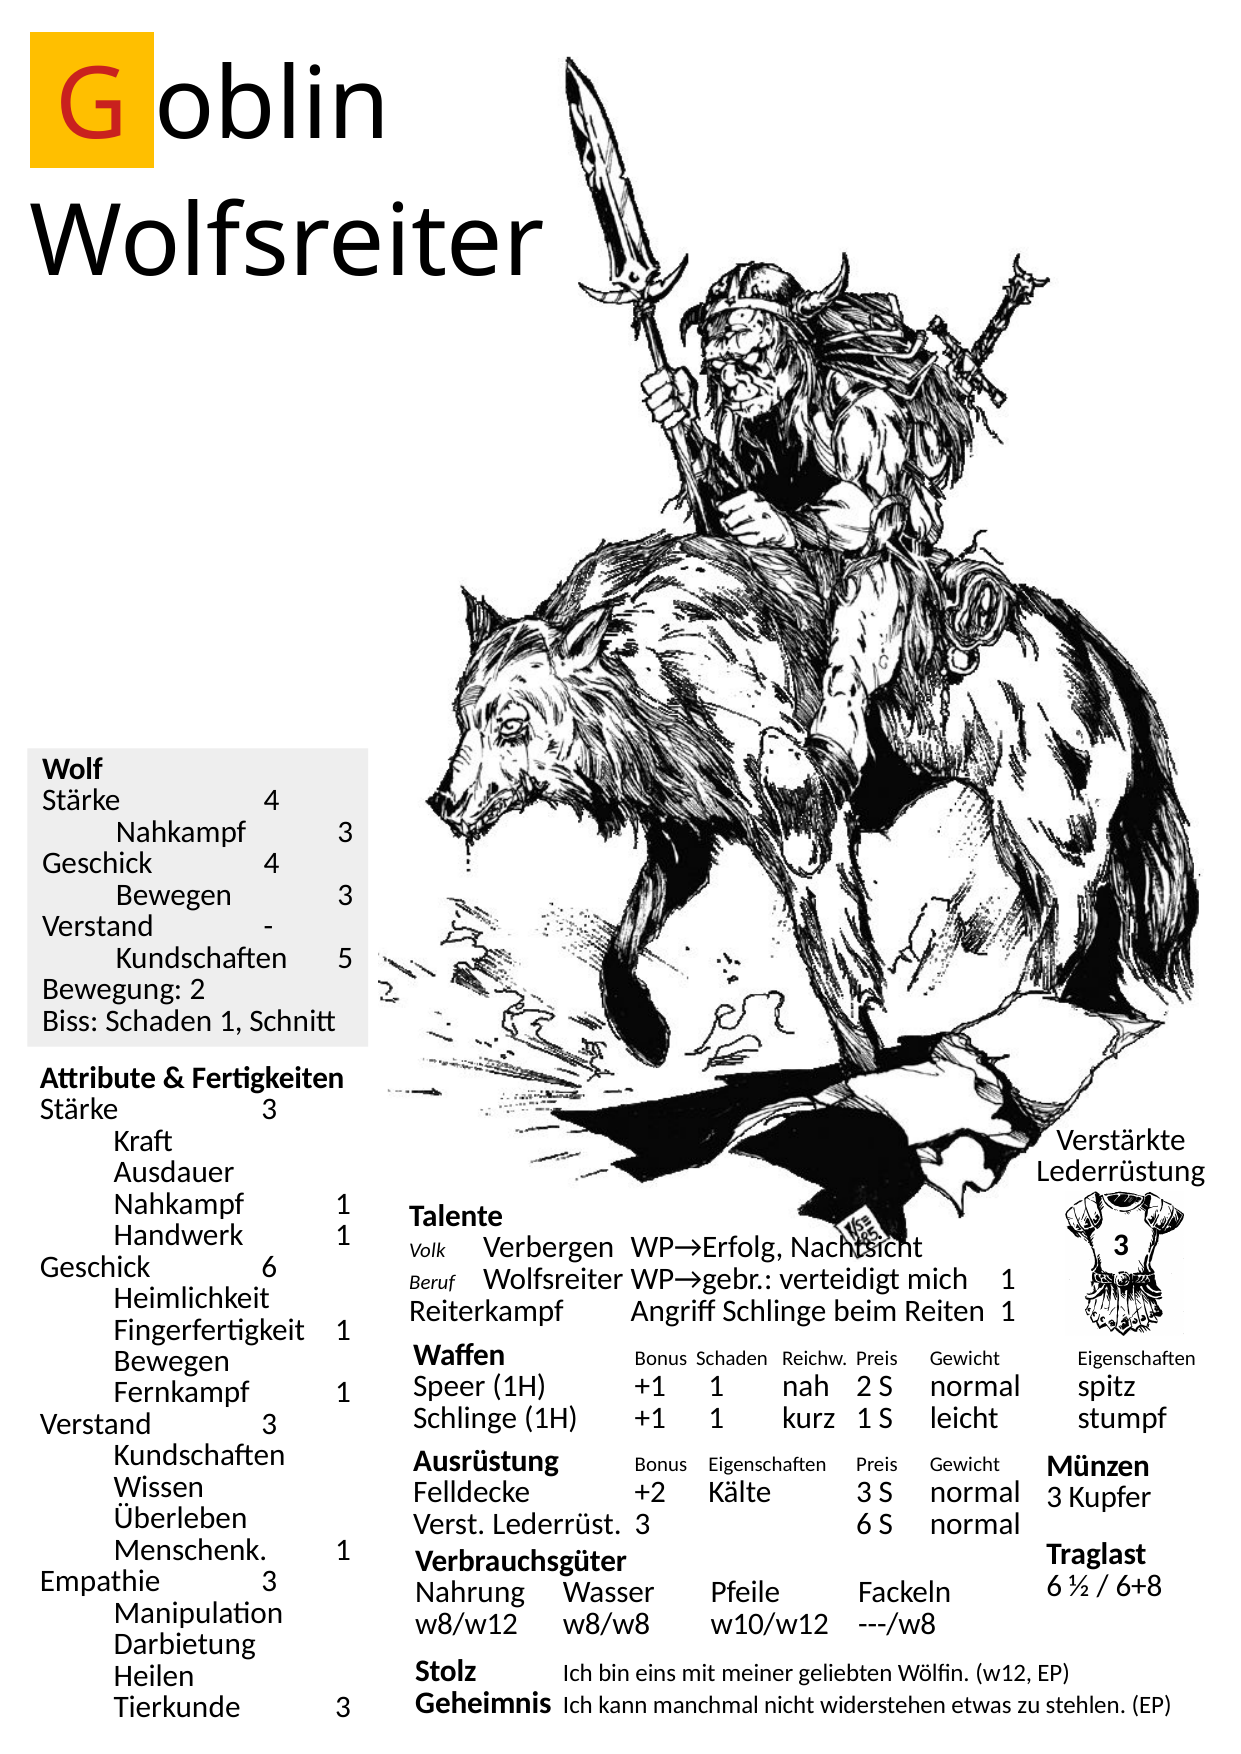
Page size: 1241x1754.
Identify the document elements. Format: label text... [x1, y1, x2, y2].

picture [378, 47, 1204, 1262]
text_box Talente Volk Verbergen WP→Erfolg, Nachtsicht Beruf Wolfsreiter WP→gebr.: verteidigt mich 1 Reiterkampf Angriff Schlinge beim Reiten 1 [394, 1195, 1047, 1337]
text_box Attribute & Fertigkeiten Stärke 3 Kraft Ausdauer Nahkampf 1 Handwerk 1 Geschick 6 Heimlichkeit Fingerfertigkeit 1 Bewegen Fernkampf 1 Verstand 3 Kundschaften Wissen Überleben Menschenk. 1 Empathie 3 Manipulation Darbietung Heilen Tierkunde 3 [25, 1057, 374, 1729]
text_box Stolz Ich bin eins mit meiner geliebten Wölfin. (w12, EP) Geheimnis Ich kann manchmal nicht widerstehen etwas zu stehlen. (EP) [400, 1650, 1190, 1729]
text_box Traglast 6 ½ / 6+8 [1031, 1533, 1208, 1618]
text_box G oblin Wolfsreiter [14, 24, 593, 274]
text_box Münzen 3 Kupfer [1031, 1445, 1208, 1529]
picture [1065, 1270, 1184, 1336]
text_box Ausrüstung Bonus Eigenschaften Preis Gewicht Felldecke +2 Kälte 3 S normal Verst. Lederrüst. 3 6 S normal [398, 1440, 1036, 1550]
text_box Verbrauchsgüter Nahrung Wasser Pfeile Fackeln w8/w12 w8/w8 w10/w12 ---/w8 [400, 1540, 979, 1649]
text_box Wolf Stärke 4 Nahkampf 3 Geschick 4 Bewegen 3 Verstand - Kundschaften 5 Bewegung: 2 Biss: Schaden 1, Schnitt [27, 748, 369, 1045]
text_box Verstärkte Lederrüstung 3 [1018, 1119, 1224, 1270]
text_box Waffen Bonus Schaden Reichw. Preis Gewicht Eigenschaften Speer (1H) +1 1 nah 2 S normal spitz Schlinge (1H) +1 1 kurz 1 S leicht stumpf [398, 1334, 1219, 1446]
